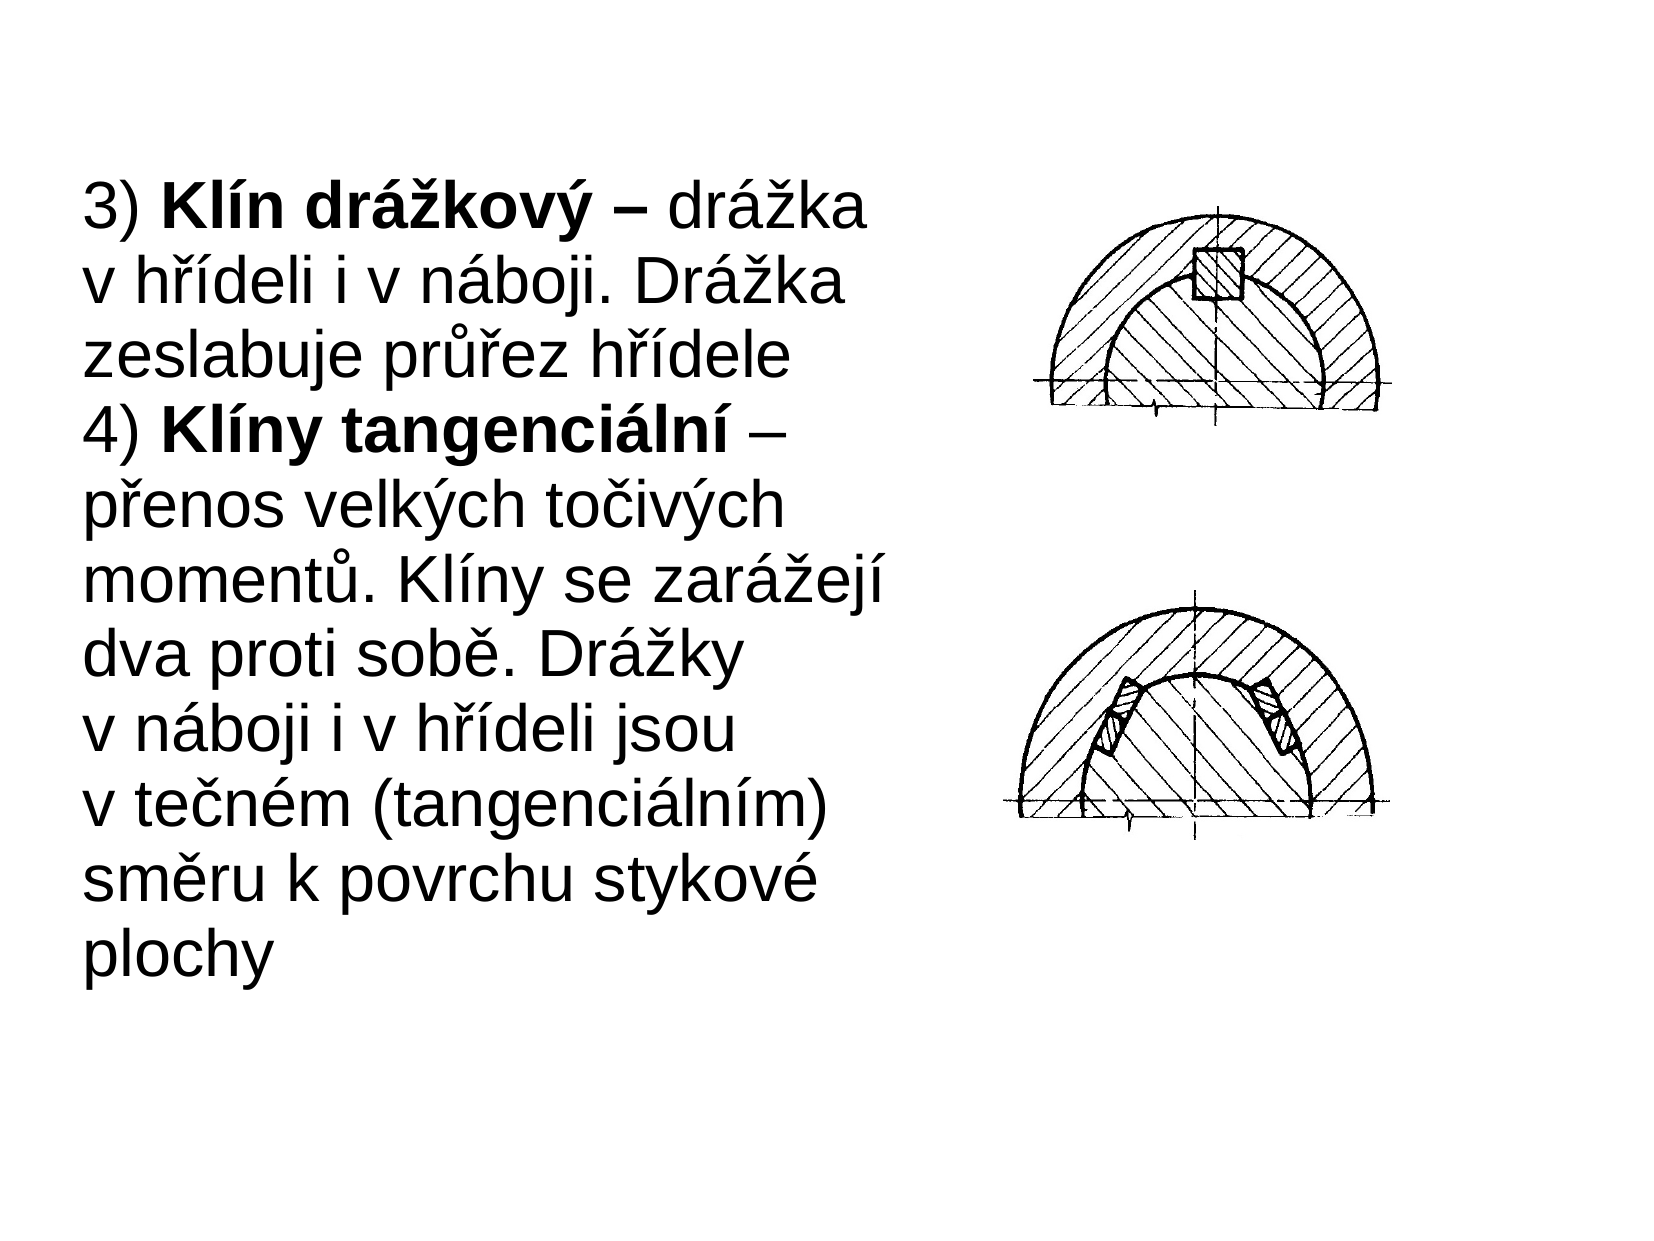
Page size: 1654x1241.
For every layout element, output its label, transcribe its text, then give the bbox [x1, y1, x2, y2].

subtitle 3) Klín drážkový – drážka v hřídeli i v náboji. Drážka zeslabuje průřez hřídele 4) Klíny tangenciální – přenos velkých točivých momentů. Klíny se zarážejí dva proti sobě. Drážky v náboji i v hřídeli jsou v tečném (tangenciálním) směru k povrchu stykové plochy [82, 49, 1571, 1109]
picture [1033, 206, 1392, 426]
picture [1003, 590, 1390, 840]
